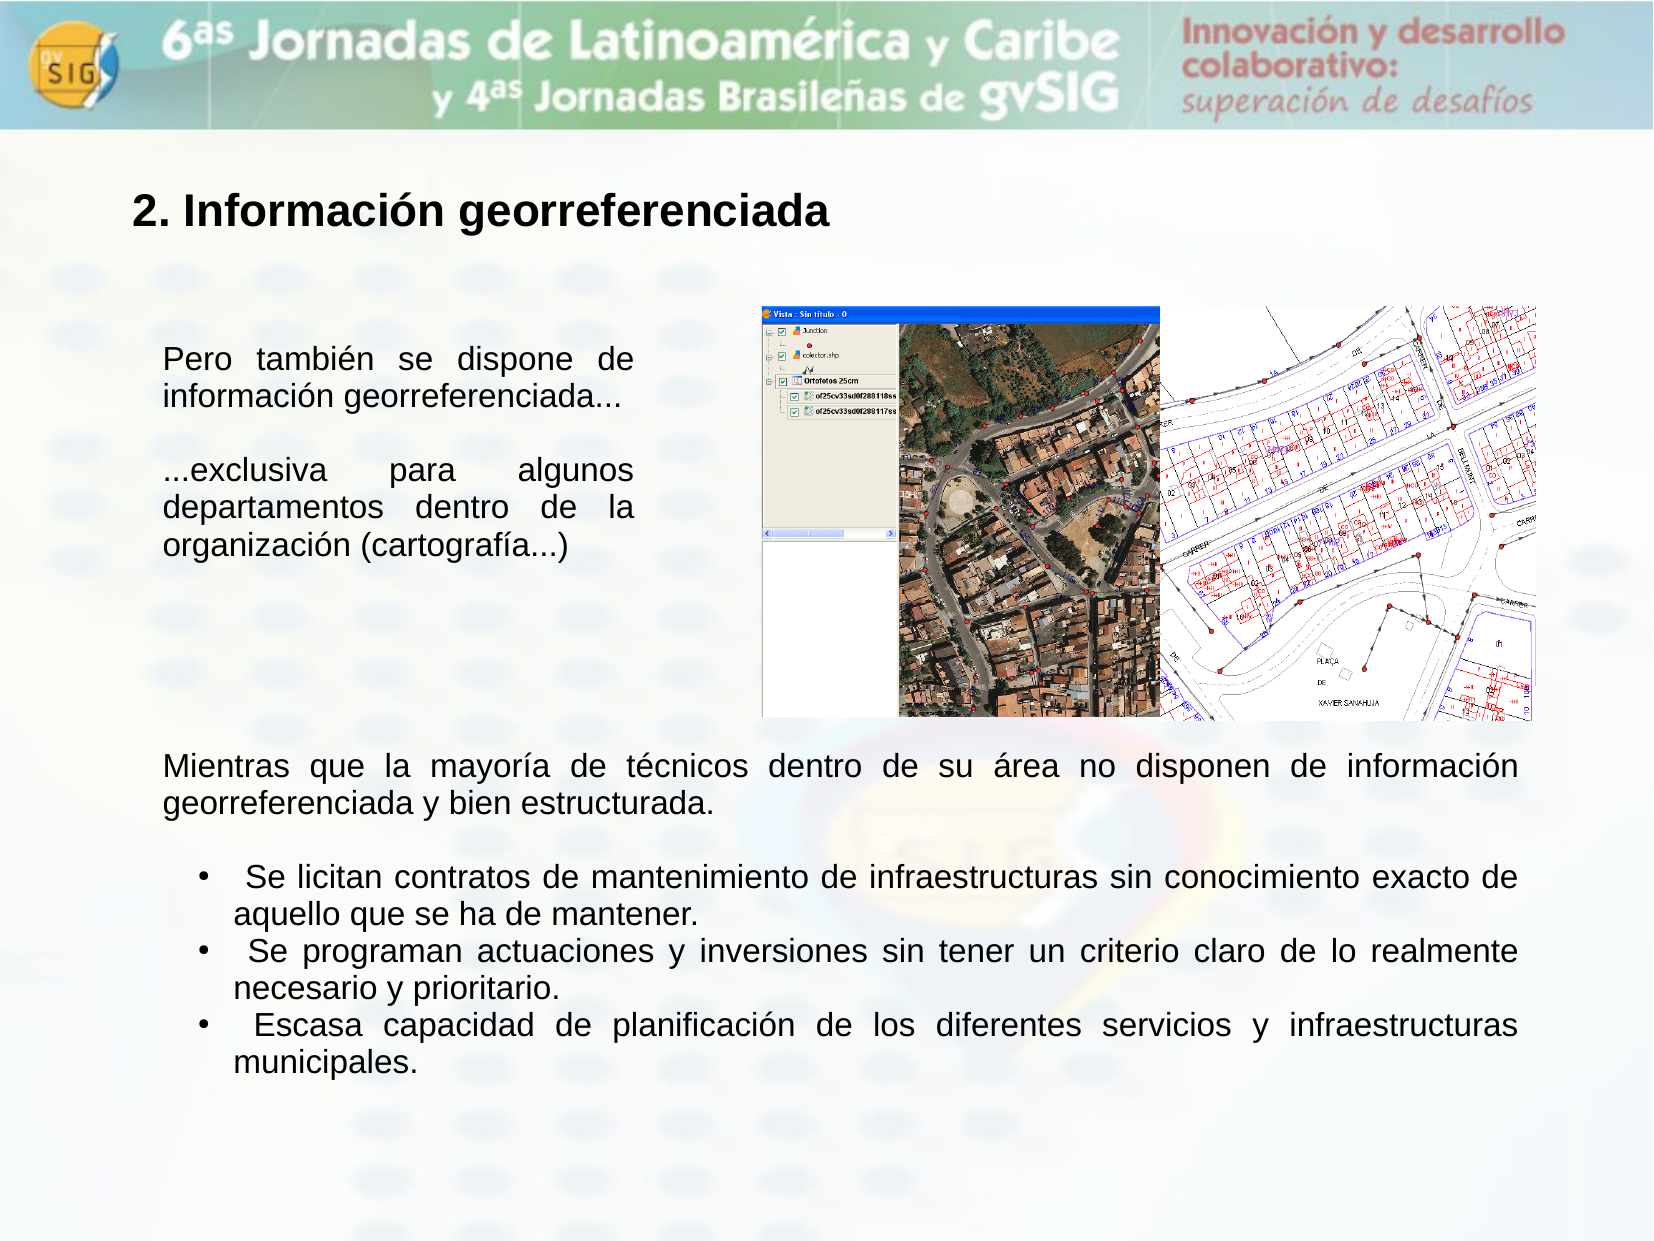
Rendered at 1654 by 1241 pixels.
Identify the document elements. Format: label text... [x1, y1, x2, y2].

text_box 2. Información georreferenciada [118, 177, 1300, 244]
picture [0, 0, 1653, 1241]
text_box Mientras que la mayoría de técnicos dentro de su área no disponen de información georreferenciada y bien estructurada. Se licitan contratos de mantenimiento de infraestructuras sin conocimiento exacto de aquello que se ha de mantener. Se programan actuaciones y inversiones sin tener un criterio claro de lo realmente necesario y prioritario. Escasa capacidad de planificación de los diferentes servicios y infraestructuras municipales. [147, 703, 1536, 1185]
text_box Pero también se dispone de información georreferenciada... ...exclusiva para algunos departamentos dentro de la organización (cartografía...) [147, 333, 650, 688]
